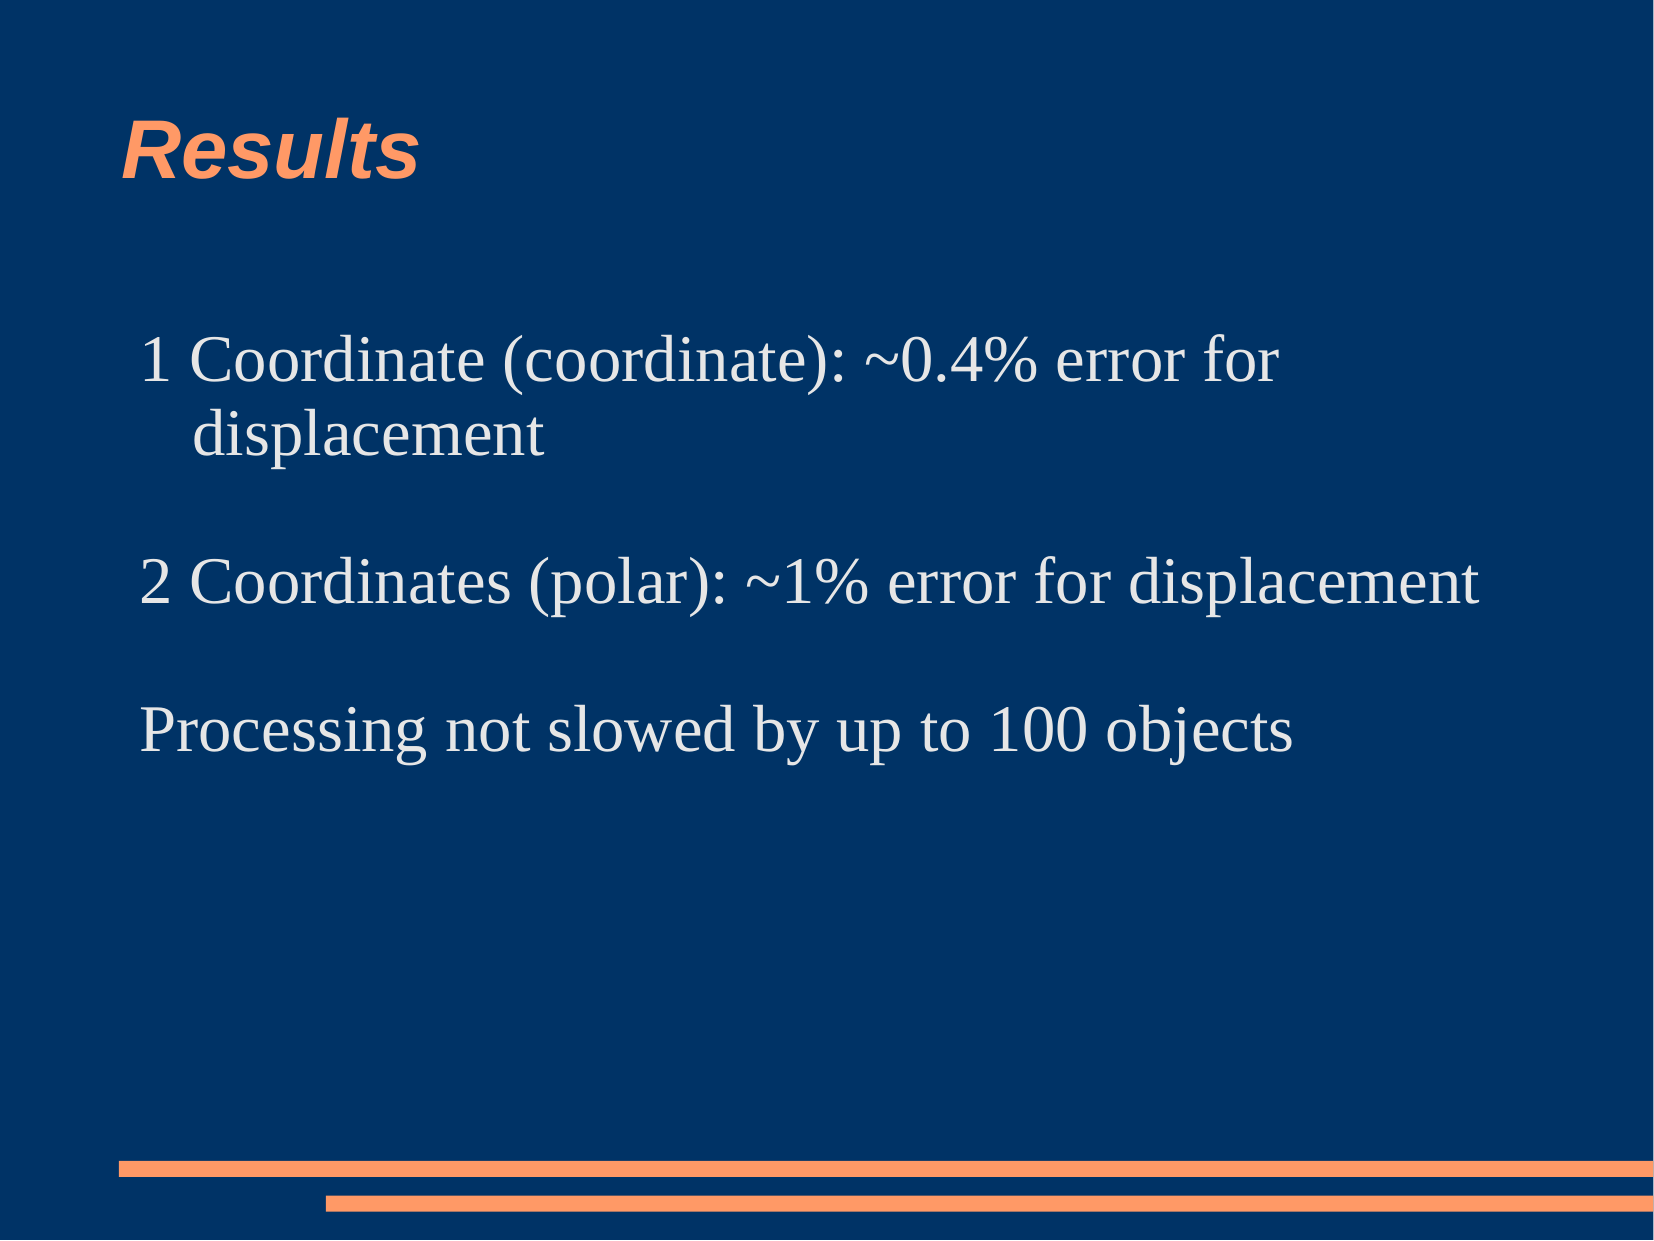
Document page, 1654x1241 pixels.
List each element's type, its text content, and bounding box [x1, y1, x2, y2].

list 1 Coordinate (coordinate): ~0.4% error for displacement 2 Coordinates (polar): ~1% error for displacement Processing not slowed by up to 100 objects [121, 322, 1561, 1118]
title Results [121, 46, 1534, 254]
